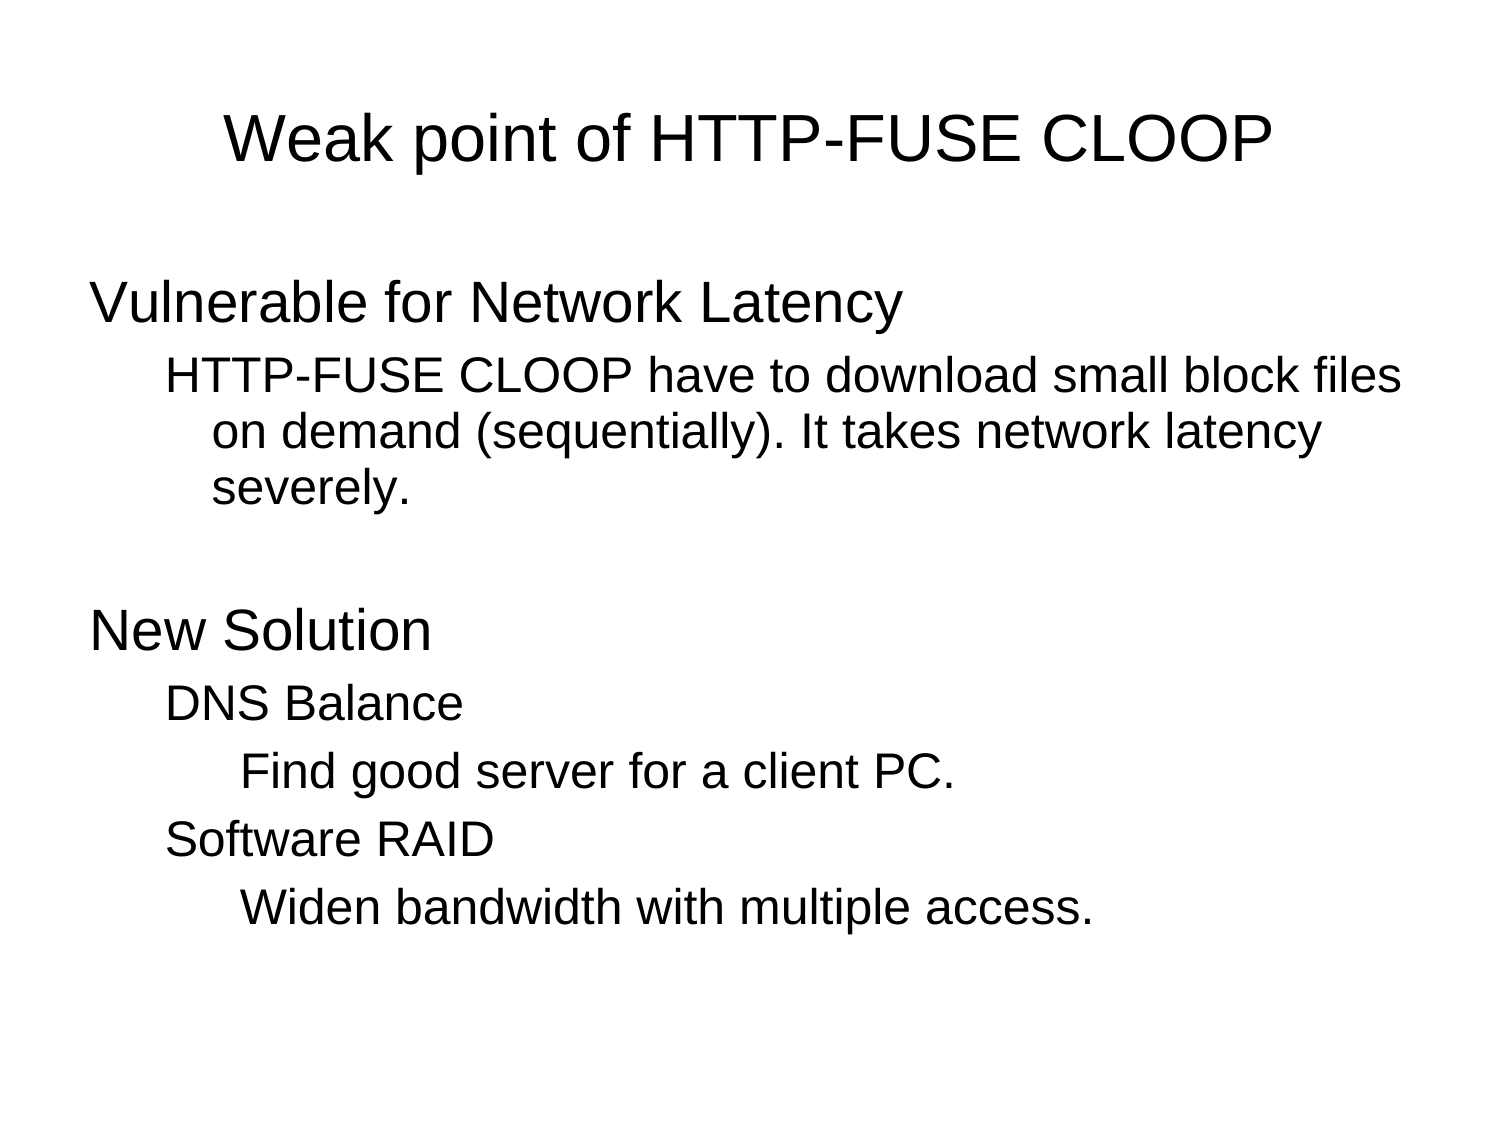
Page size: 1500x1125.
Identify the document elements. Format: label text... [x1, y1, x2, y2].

title Weak point of HTTP-FUSE CLOOP [75, 45, 1426, 233]
list Vulnerable for Network Latency HTTP-FUSE CLOOP have to download small block files on demand (sequentially). It takes network latency severely. New Solution DNS Balance Find good server for a client PC. Software RAID Widen bandwidth with multiple access. [75, 262, 1426, 1009]
